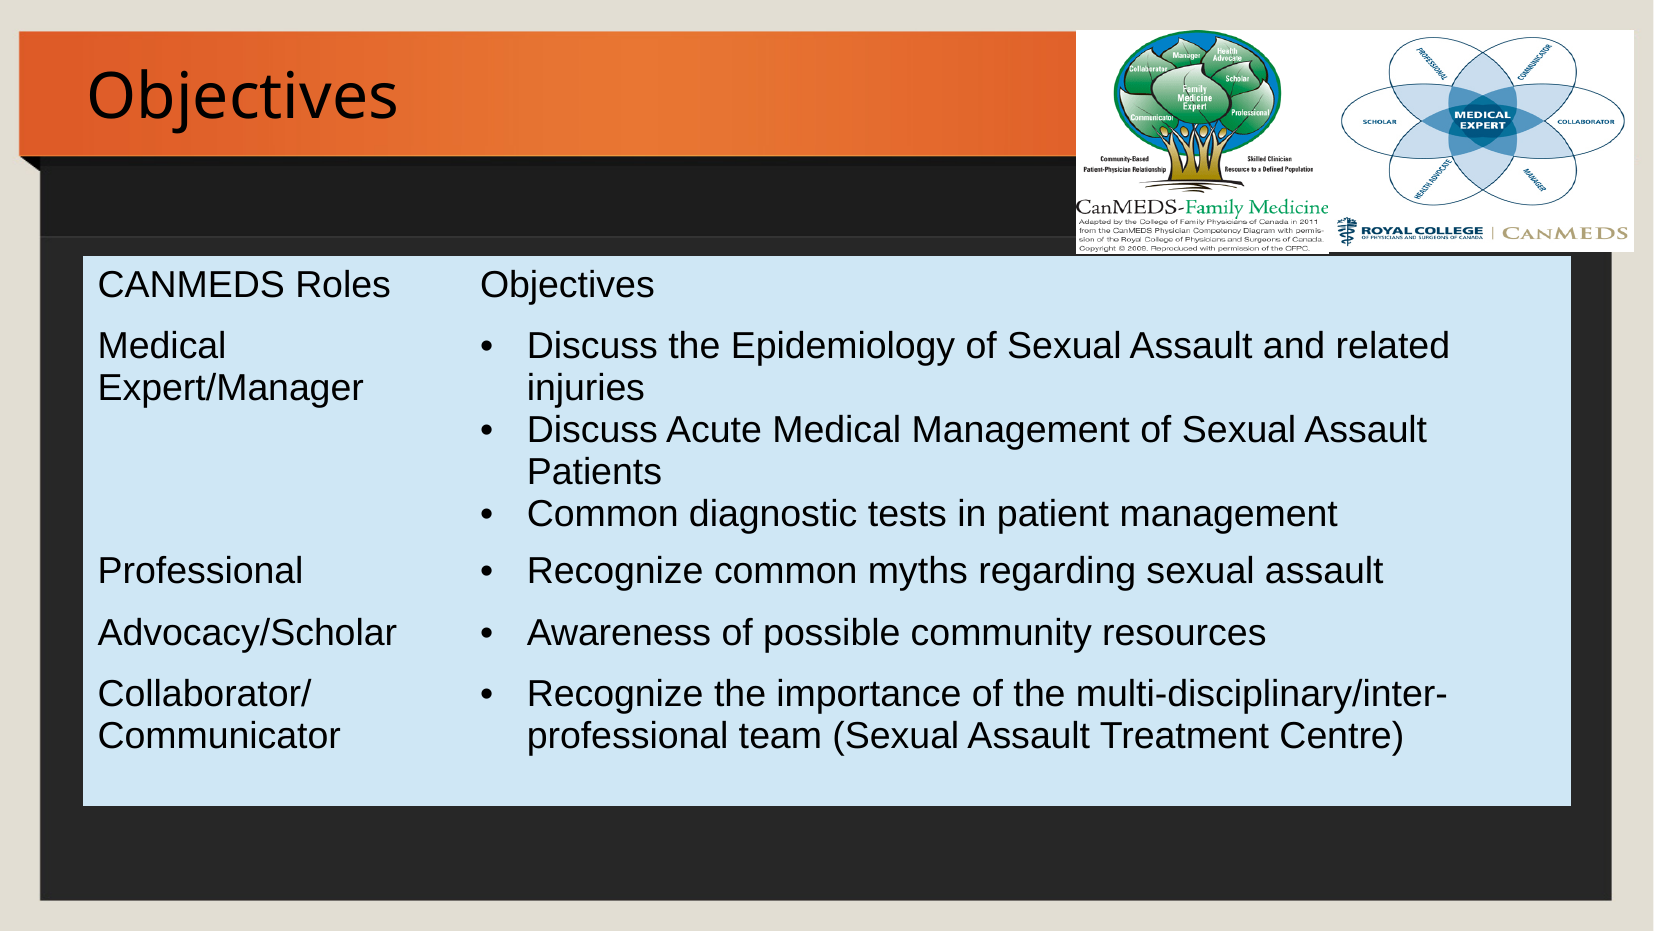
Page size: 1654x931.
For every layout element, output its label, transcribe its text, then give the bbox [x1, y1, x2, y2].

table_cell Advocacy/Scholar [83, 603, 465, 665]
title Objectives [71, 46, 1076, 140]
table_cell Medical Expert/Manager [83, 317, 465, 542]
table_cell Awareness of possible community resources [465, 603, 1571, 665]
table_header Objectives [465, 256, 1571, 317]
picture [0, 0, 1654, 931]
table_header CANMEDS Roles [83, 256, 465, 317]
table_cell Recognize common myths regarding sexual assault [465, 542, 1571, 603]
table_cell Professional [83, 542, 465, 603]
table_cell Collaborator/Communicator [83, 665, 465, 806]
table_cell Discuss the Epidemiology of Sexual Assault and related injuries Discuss Acute Medical Management of Sexual Assault Patients Common diagnostic tests in patient management [465, 317, 1571, 542]
table_cell Recognize the importance of the multi-disciplinary/inter-professional team (Sexual Assault Treatment Centre) [465, 665, 1571, 806]
